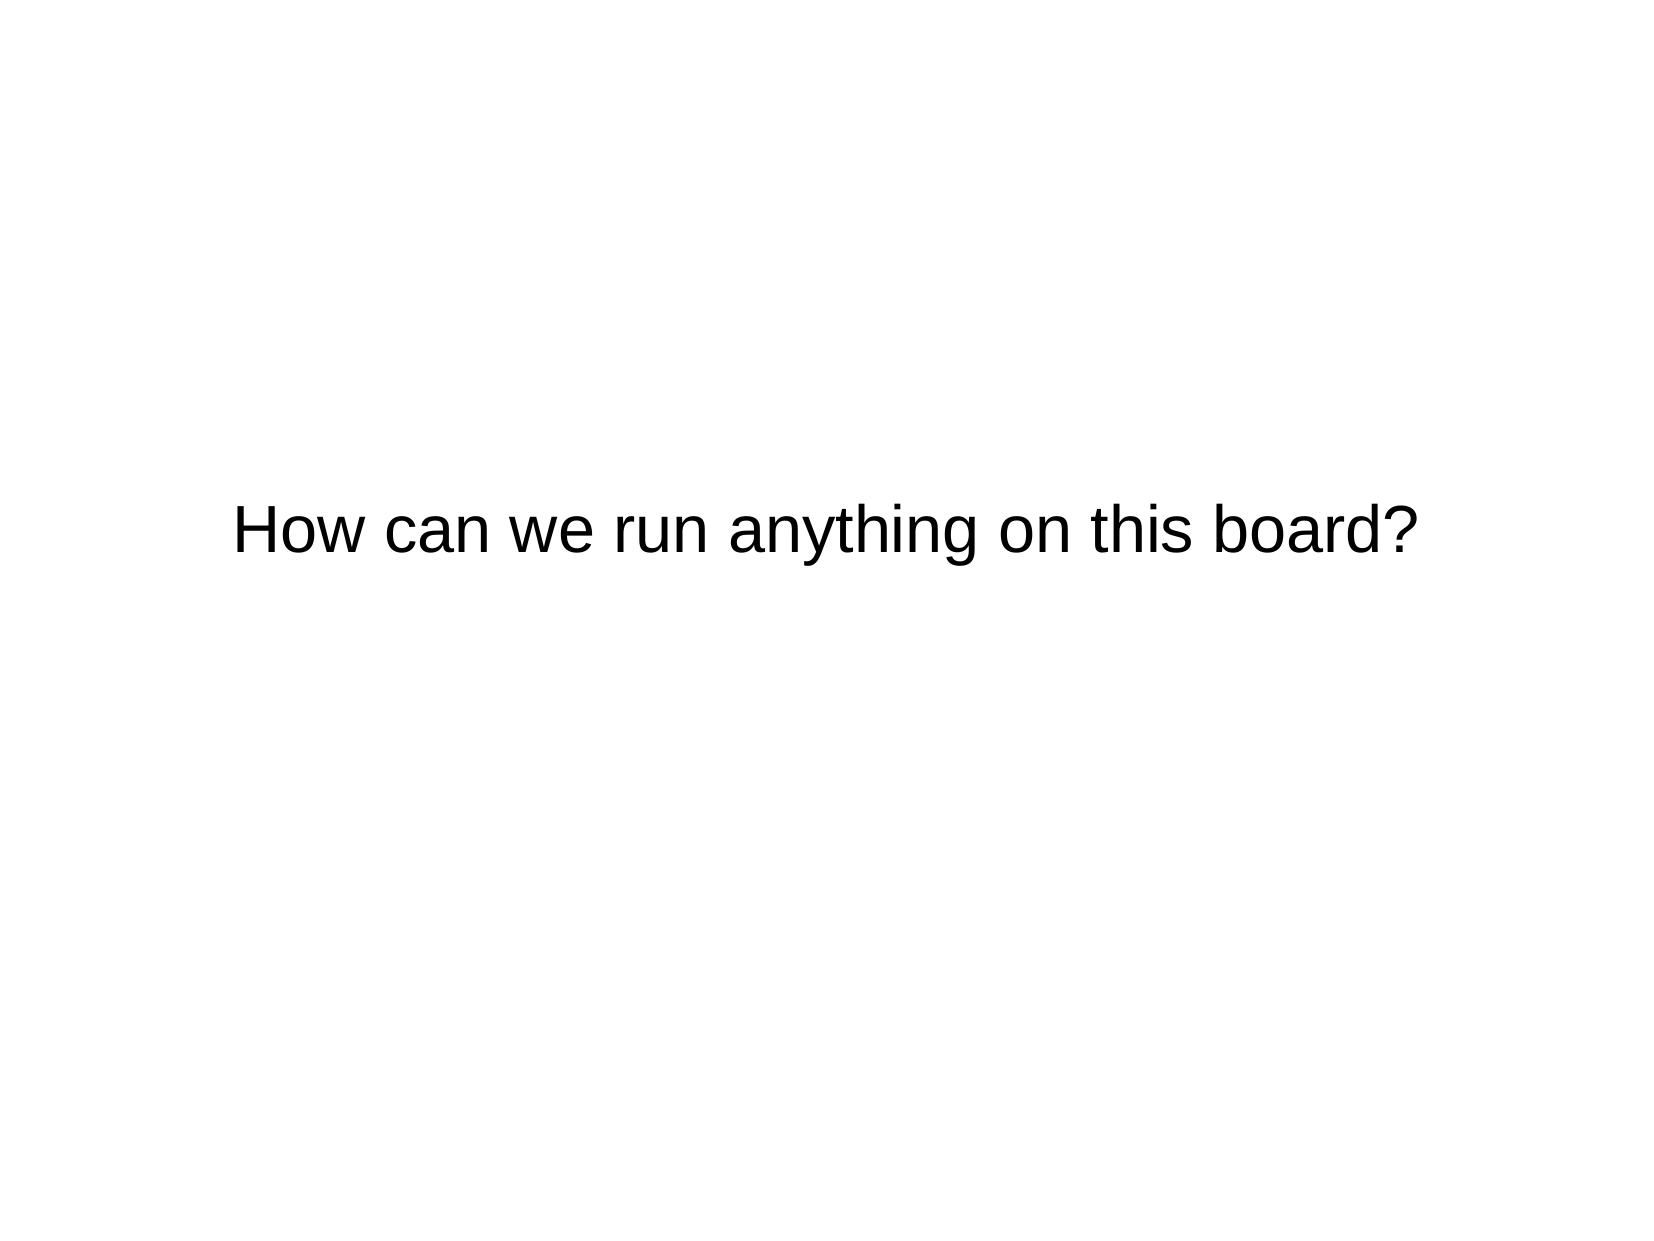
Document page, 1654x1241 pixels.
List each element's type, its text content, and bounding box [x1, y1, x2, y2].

subtitle How can we run anything on this board? [82, 49, 1571, 1010]
